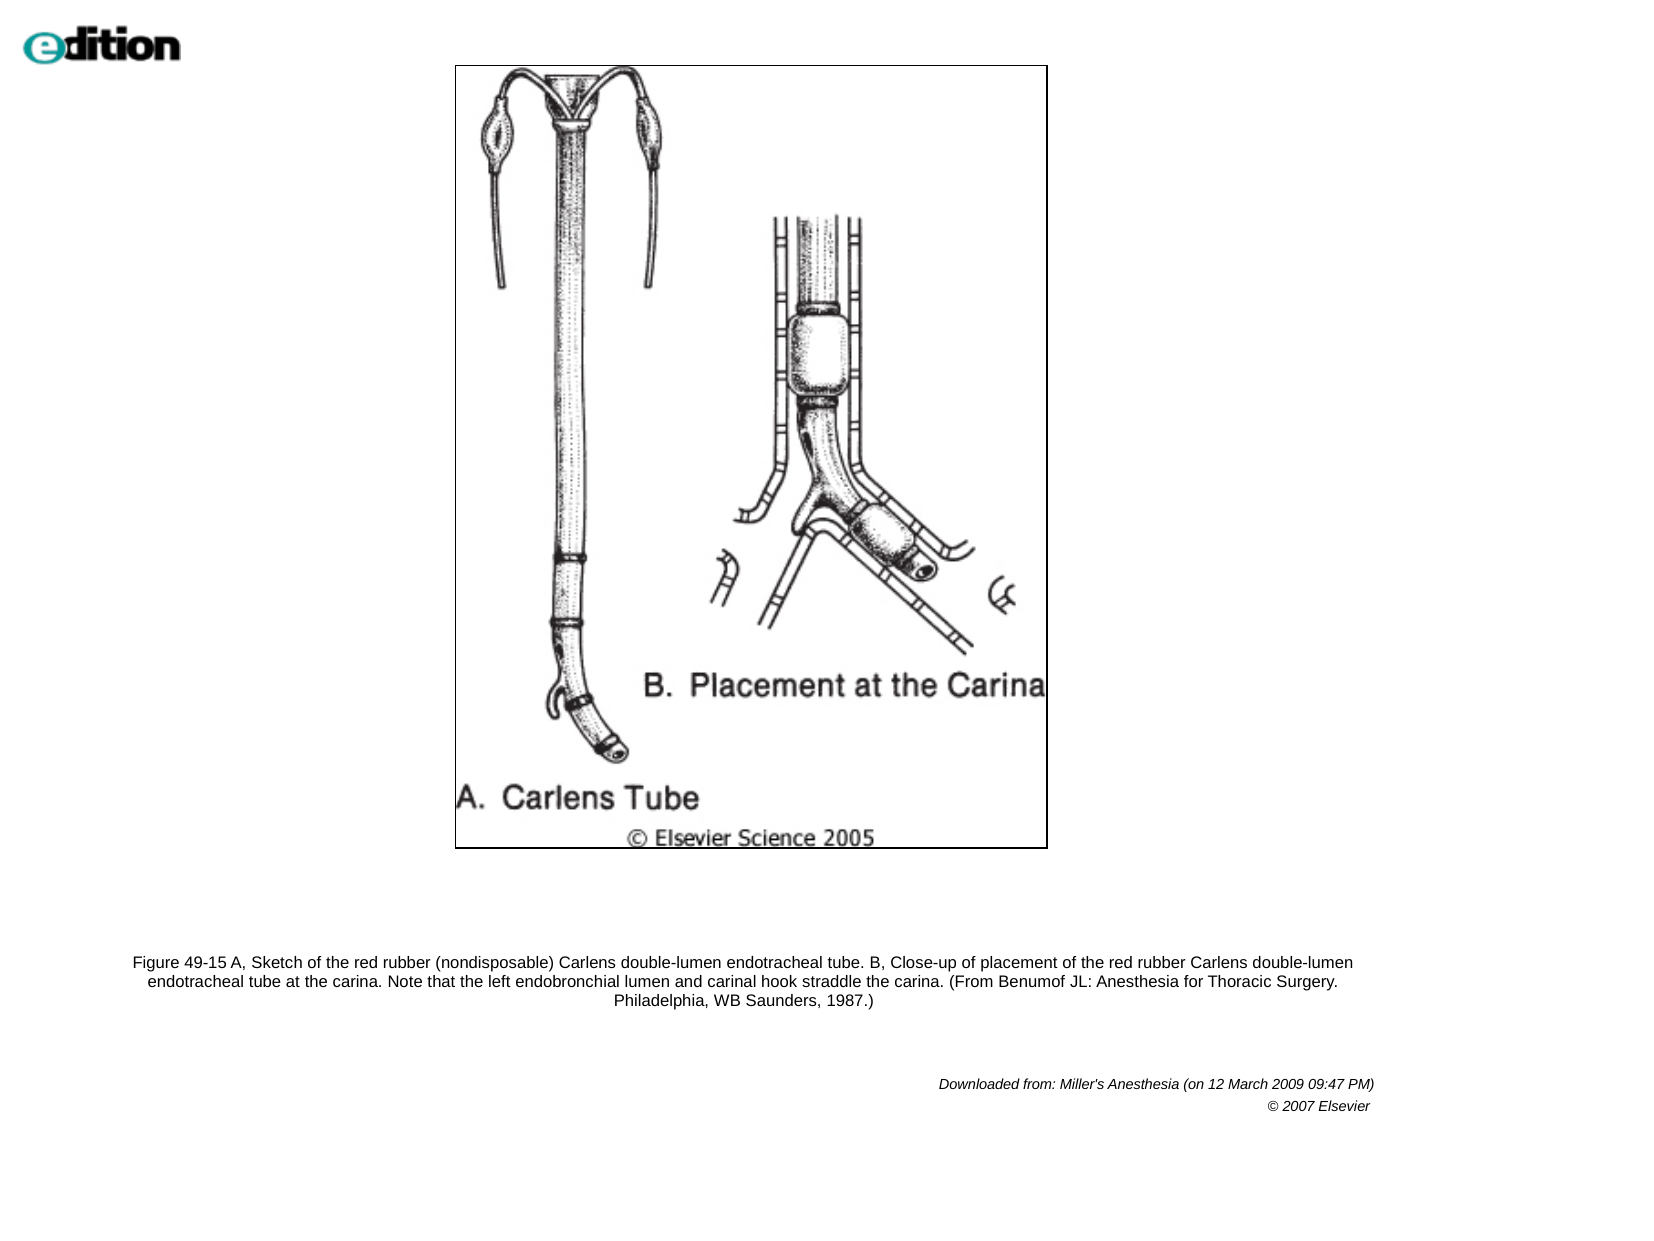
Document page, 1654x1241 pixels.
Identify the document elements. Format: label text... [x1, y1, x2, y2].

picture [456, 66, 1047, 848]
text_box Downloaded from: Miller's Anesthesia (on 12 March 2009 09:47 PM) [657, 1069, 1390, 1101]
text_box Figure 49-15 A, Sketch of the red rubber (nondisposable) Carlens double-lumen endotracheal tube. B, Close-up of placement of the red rubber Carlens double-lumen endotracheal tube at the carina. Note that the left endobronchial lumen and carinal hook straddle the carina. (From Benumof JL: Anesthesia for Thoracic Surgery. Philadelphia, WB Saunders, 1987.) [100, 945, 1388, 1018]
text_box © 2007 Elsevier [656, 1090, 1389, 1122]
picture [17, 18, 181, 71]
